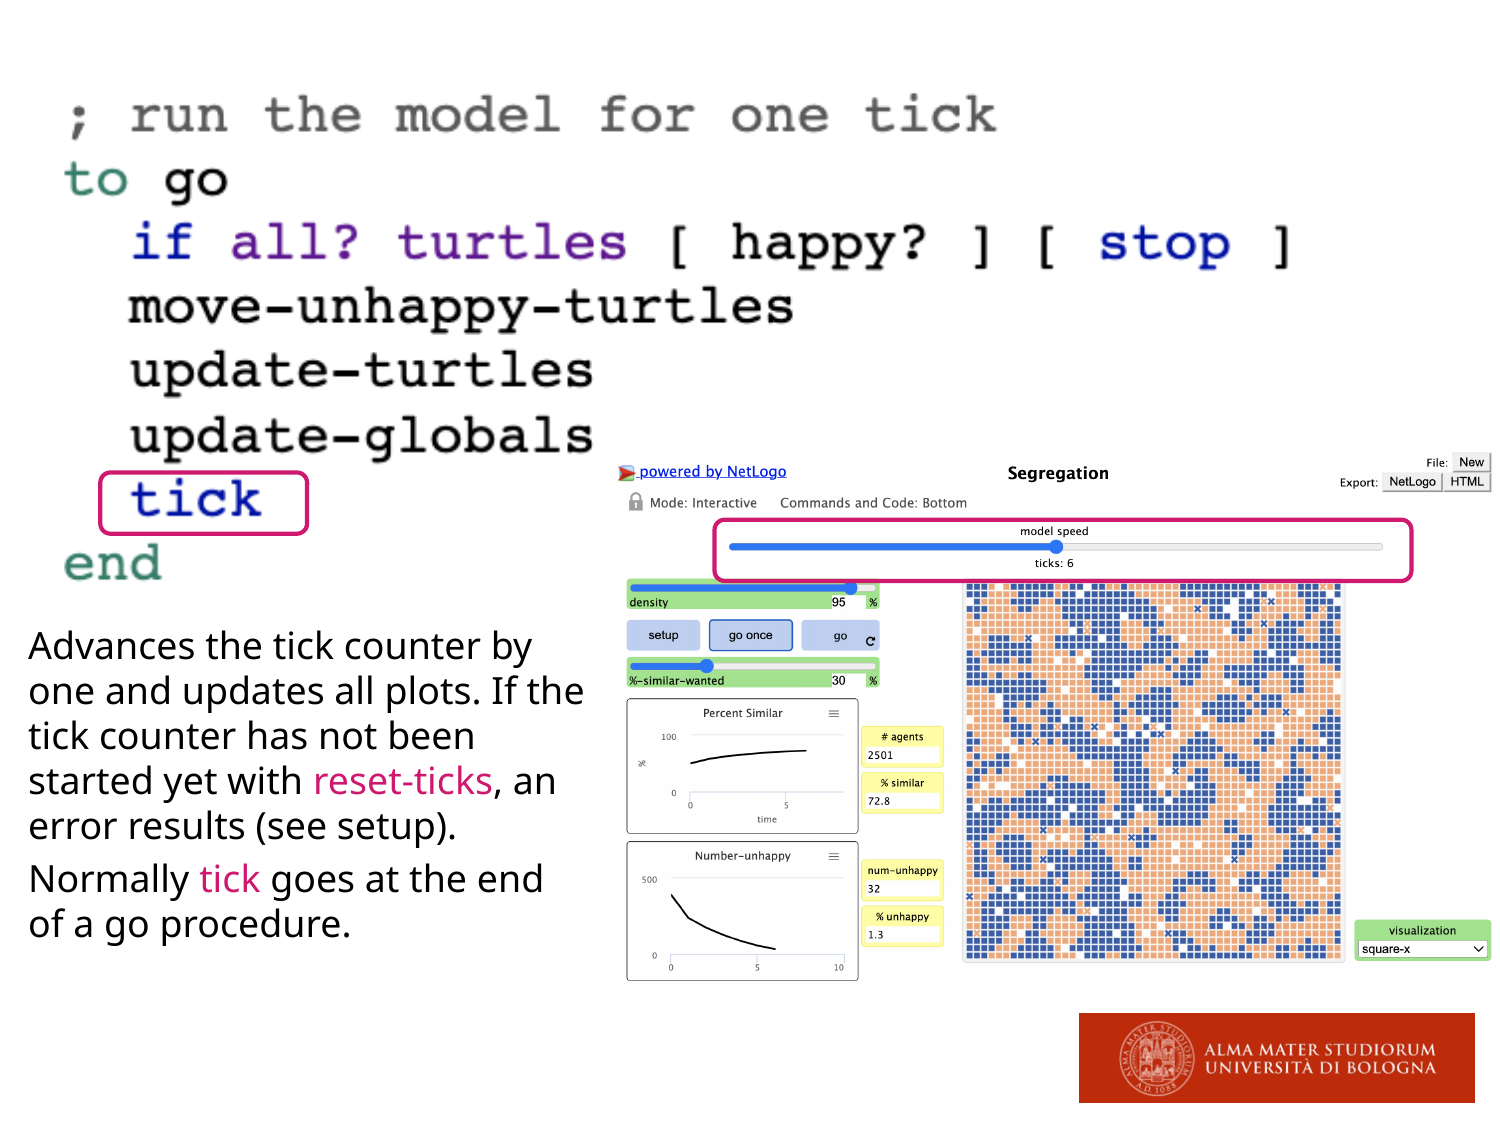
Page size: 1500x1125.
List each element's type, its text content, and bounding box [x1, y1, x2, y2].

picture [53, 70, 1499, 988]
text_box Advances the tick counter by one and updates all plots. If the tick counter has not been started yet with reset-ticks, an error results (see setup). Normally tick goes at the end of a go procedure. [13, 614, 604, 780]
